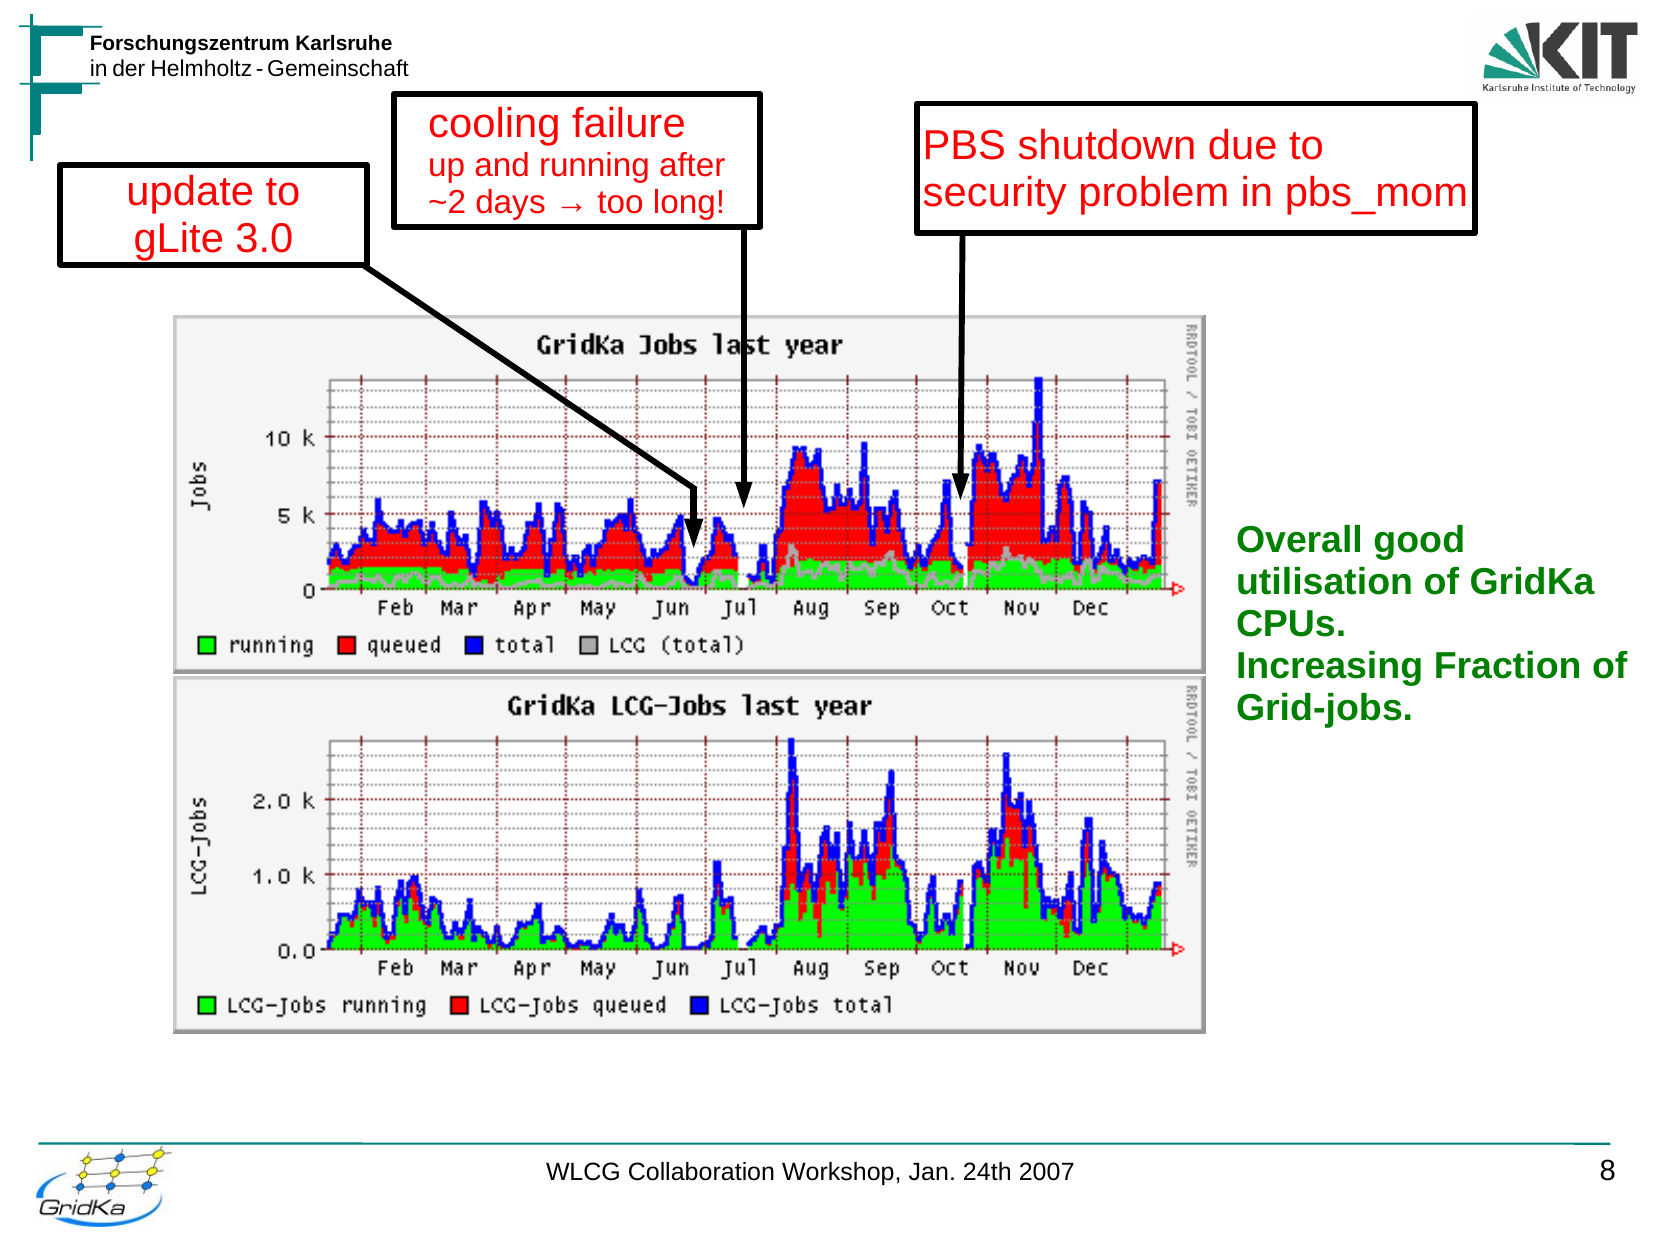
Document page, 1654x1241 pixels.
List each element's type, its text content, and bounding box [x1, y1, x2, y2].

text_box Overall good utilisation of GridKa CPUs. Increasing Fraction of Grid-jobs. [1221, 510, 1654, 778]
text_box PBS shutdown due to security problem in pbs_mom [916, 103, 1475, 234]
text_box update to gLite 3.0 [60, 164, 367, 265]
picture [1470, 11, 1641, 102]
picture [36, 1145, 172, 1227]
text_box cooling failure up and running after ~2 days → too long! [393, 93, 761, 228]
picture [173, 676, 1206, 1034]
picture [173, 315, 1206, 674]
